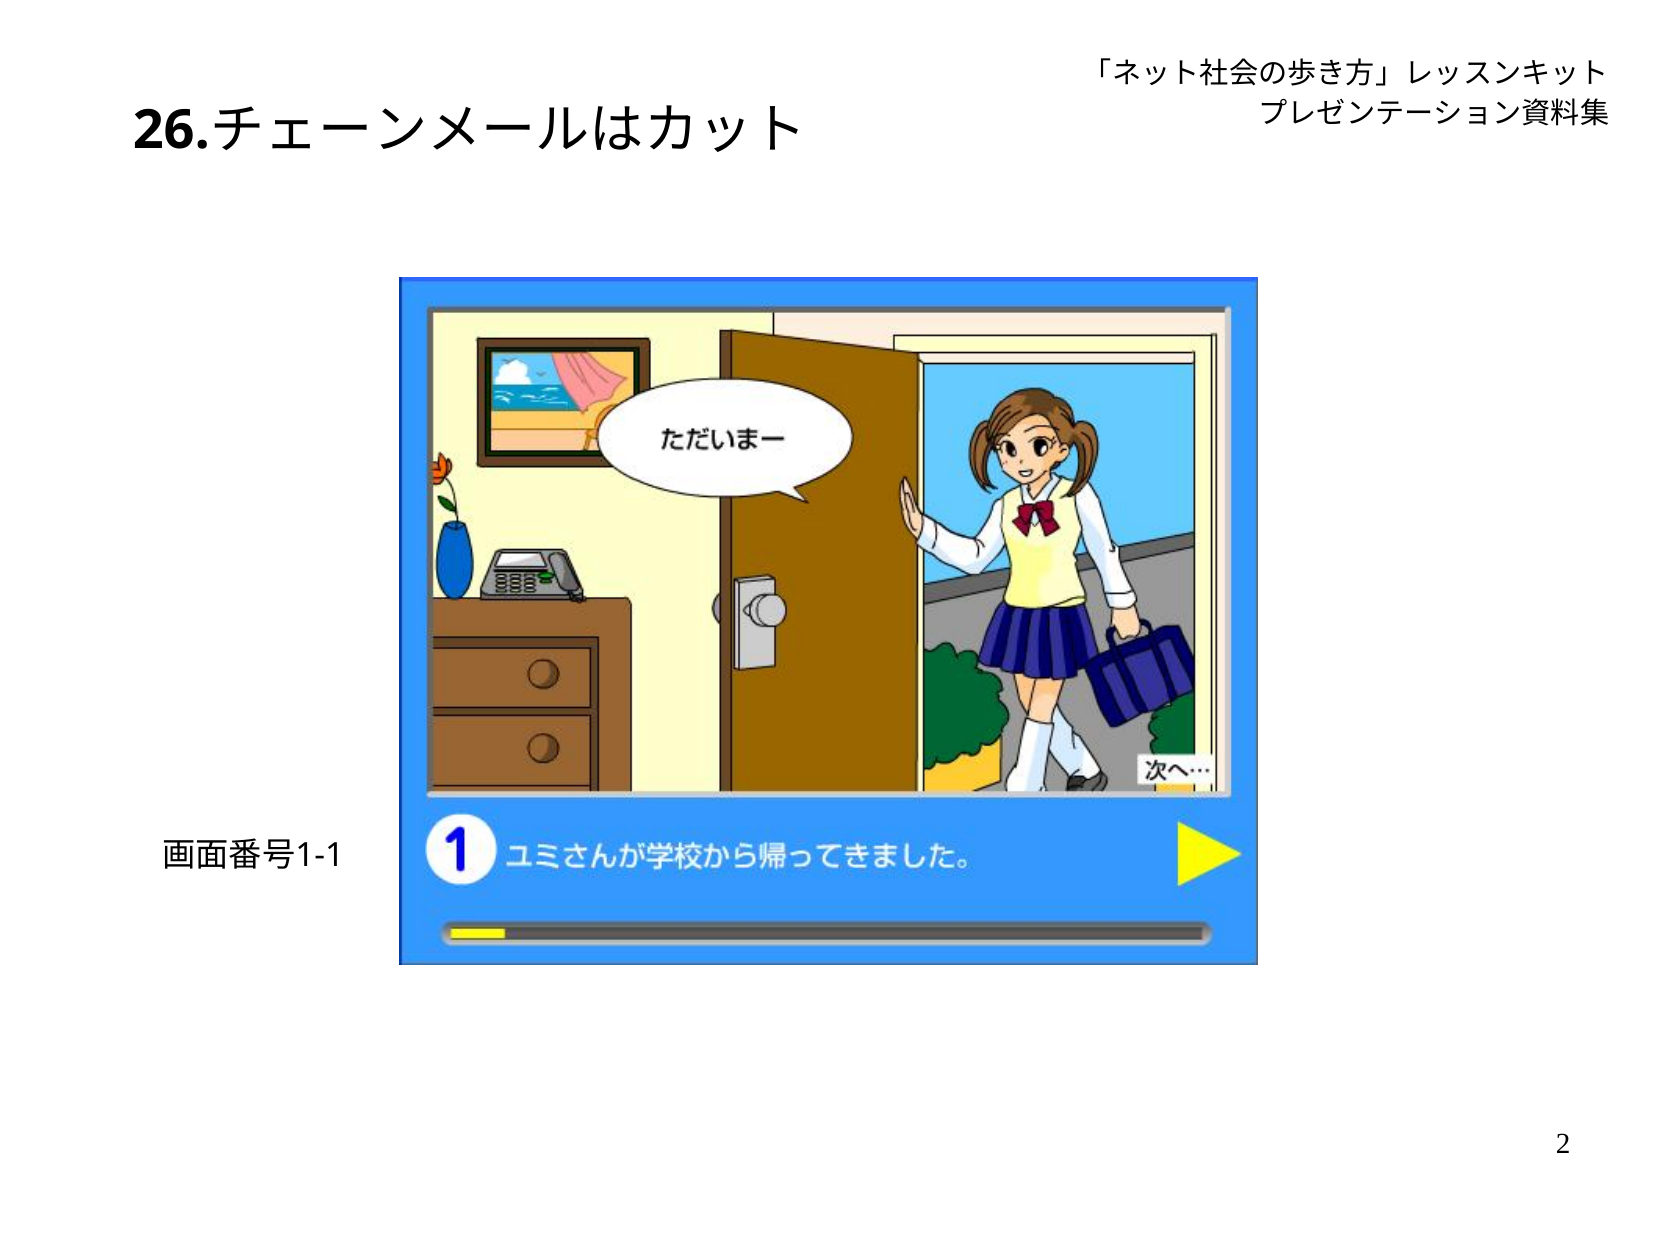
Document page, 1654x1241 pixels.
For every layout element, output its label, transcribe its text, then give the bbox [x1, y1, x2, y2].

text_box 画面番号1-1 [147, 826, 384, 882]
text_box 「ネット社会の歩き方」レッスンキット プレゼンテーション資料集 [1062, 44, 1625, 139]
text_box 26.チェーンメールはカット [118, 88, 1241, 169]
picture [399, 277, 1258, 965]
